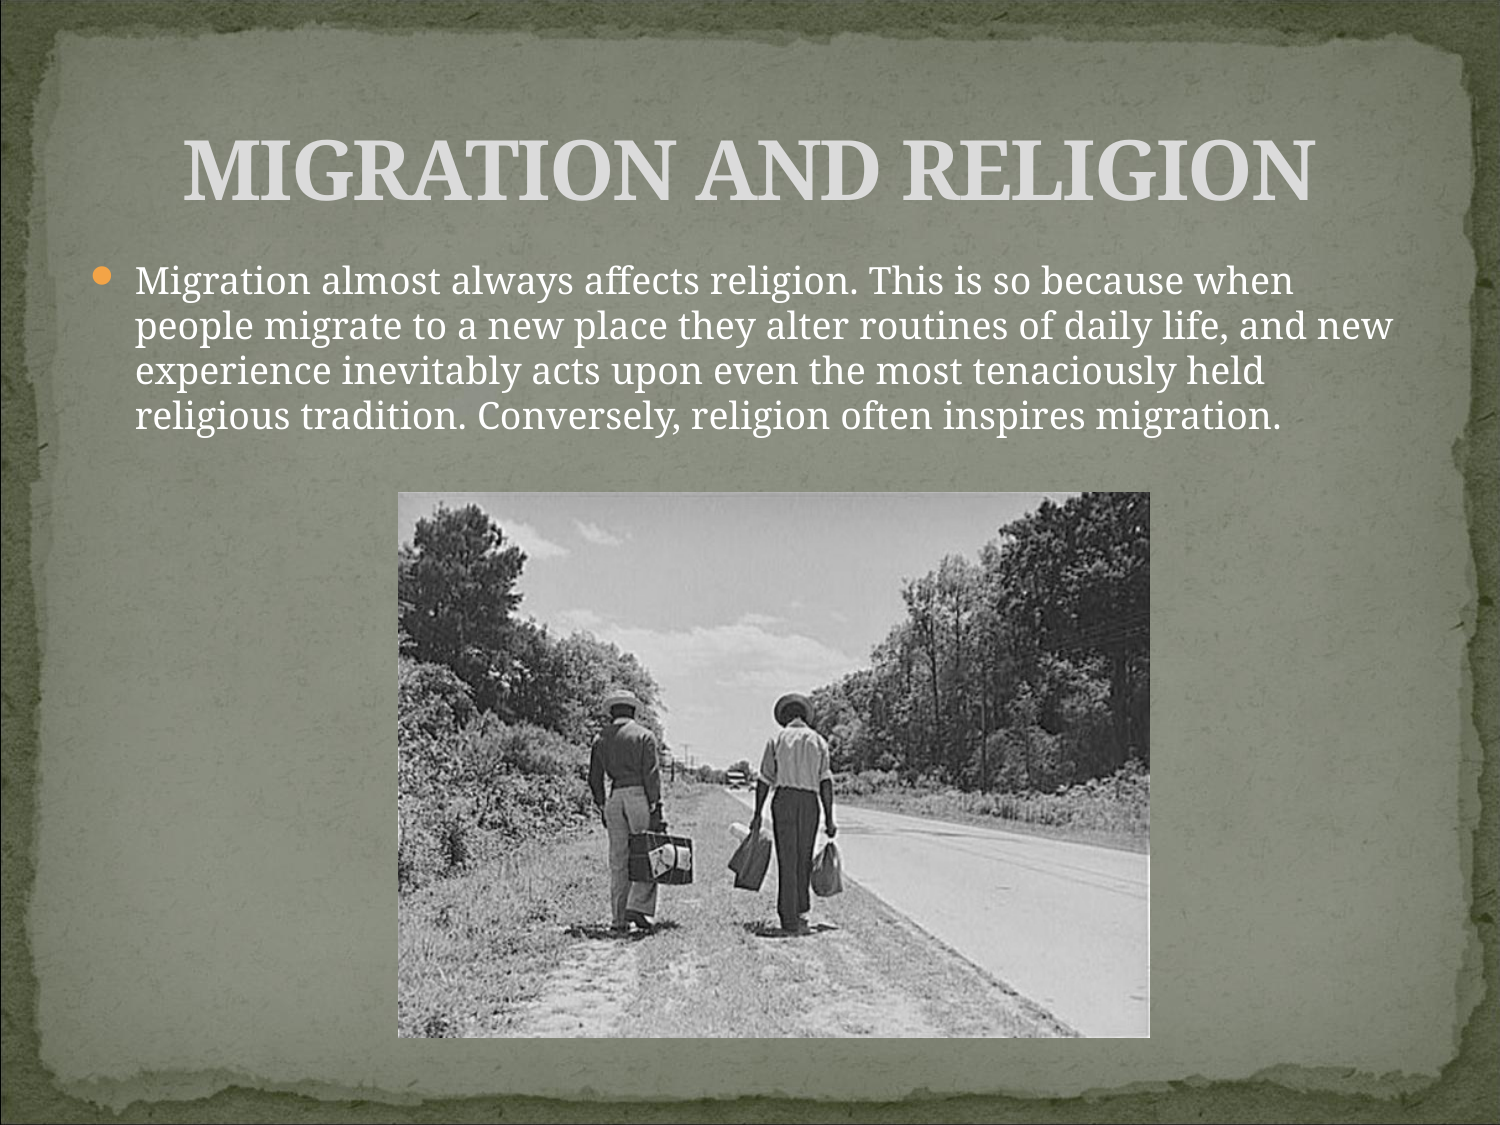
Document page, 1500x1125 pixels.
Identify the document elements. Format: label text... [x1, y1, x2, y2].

title MIGRATION AND RELIGION [75, 24, 1425, 225]
list Migration almost always affects religion. This is so because when people migrate to a new place they alter routines of daily life, and new experience inevitably acts upon even the most tenaciously held religious tradition. Conversely, religion often inspires migration. [75, 249, 1425, 1000]
picture [0, 0, 1500, 1125]
